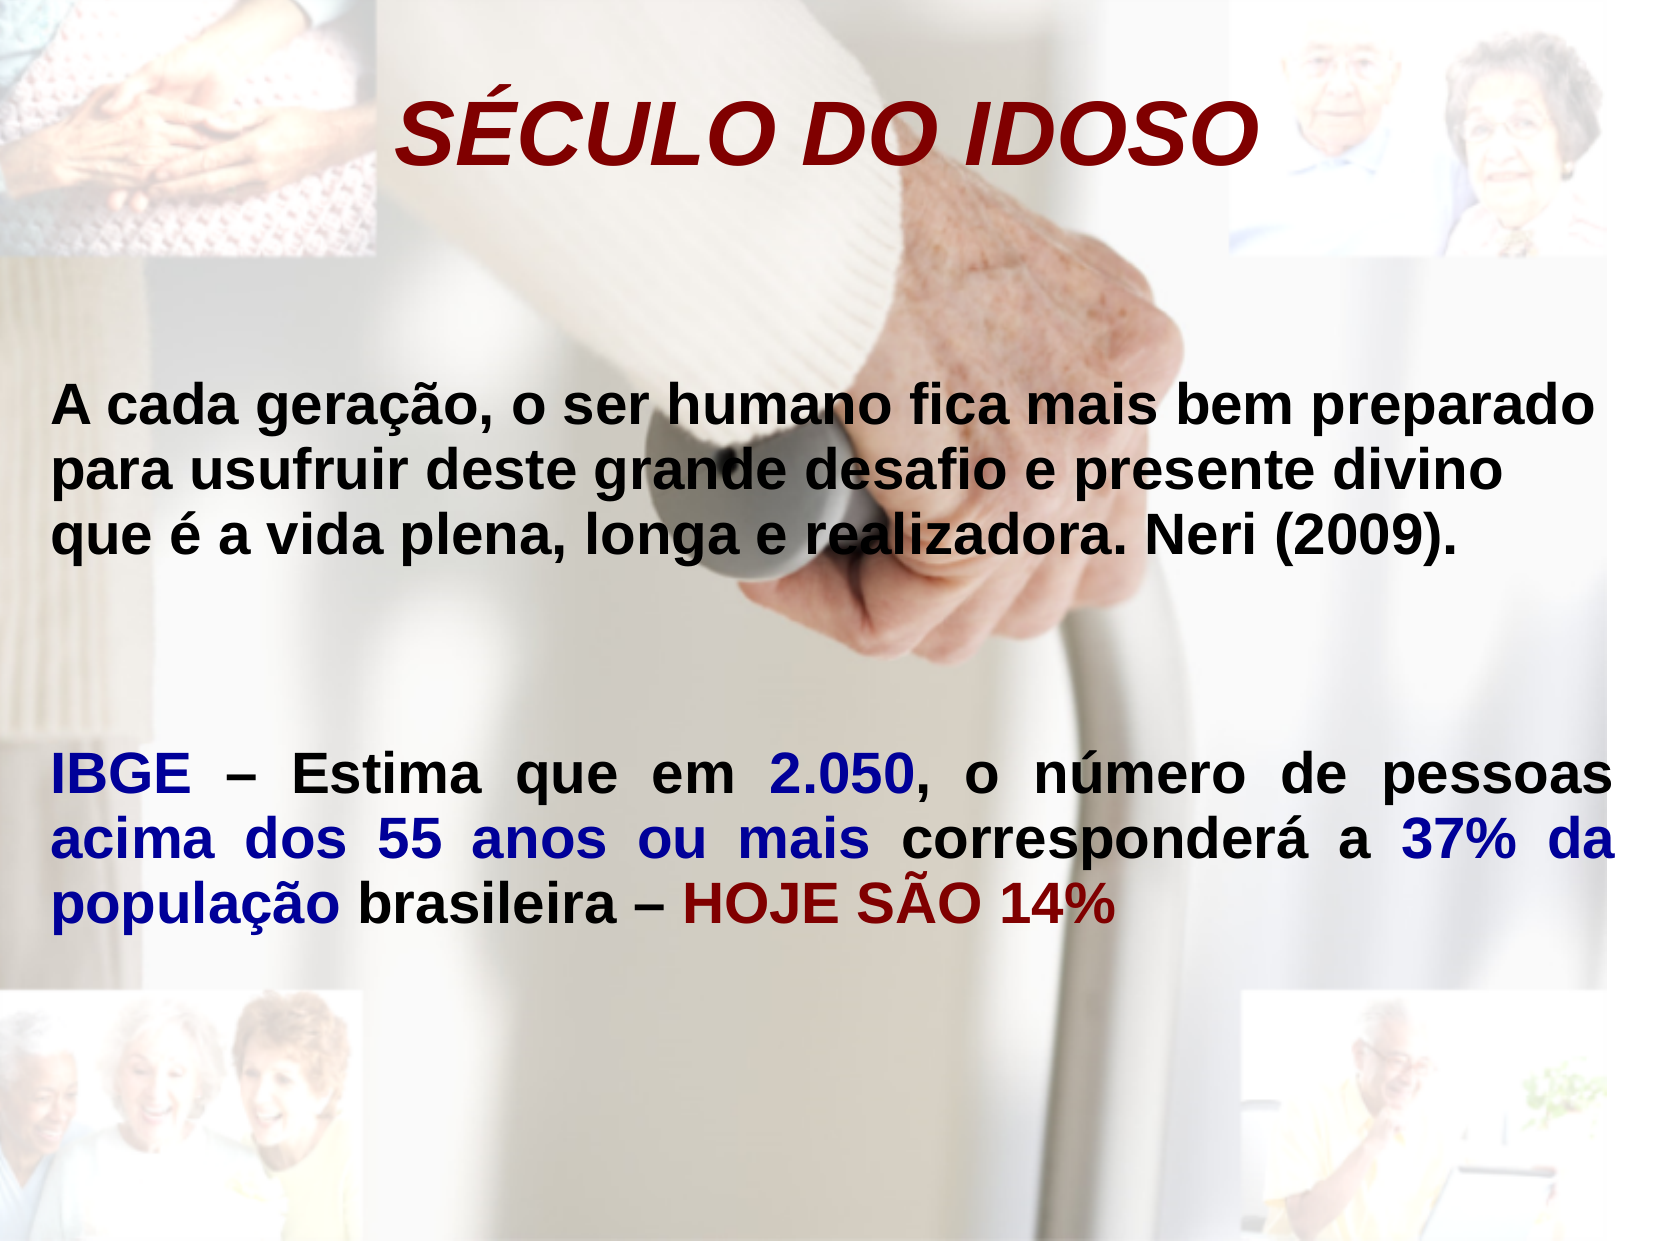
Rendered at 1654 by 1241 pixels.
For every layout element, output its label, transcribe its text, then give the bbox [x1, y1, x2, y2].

picture [0, 0, 1607, 1241]
text_box A cada geração, o ser humano fica mais bem preparado para usufruir deste grande desafio e presente divino que é a vida plena, longa e realizadora. Neri (2009). IBGE – Estima que em 2.050, o número de pessoas acima dos 55 anos ou mais corresponderá a 37% da população brasileira – HOJE SÃO 14% [35, 364, 1630, 955]
text_box SÉCULO DO IDOSO [379, 82, 1276, 186]
